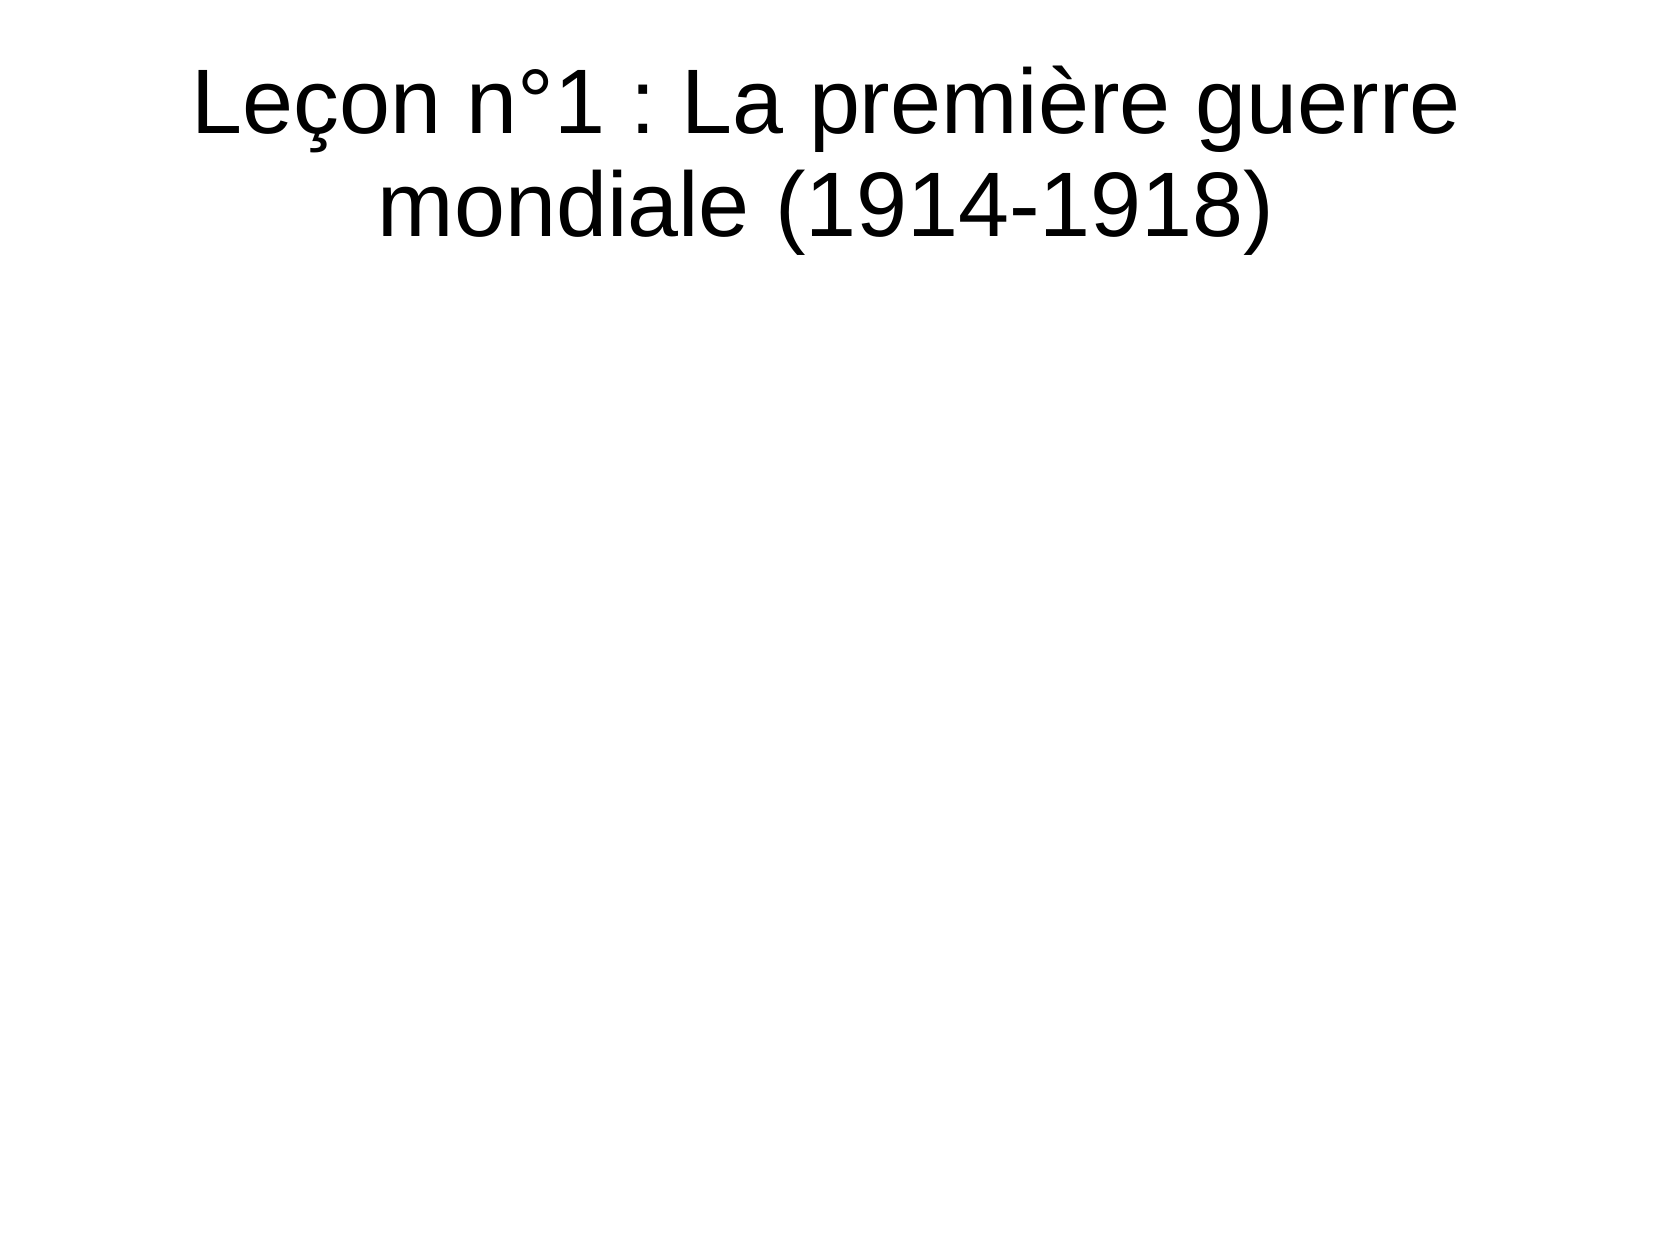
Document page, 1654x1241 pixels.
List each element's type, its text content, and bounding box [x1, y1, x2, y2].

title Leçon n°1 : La première guerre mondiale (1914-1918) [82, 50, 1571, 256]
